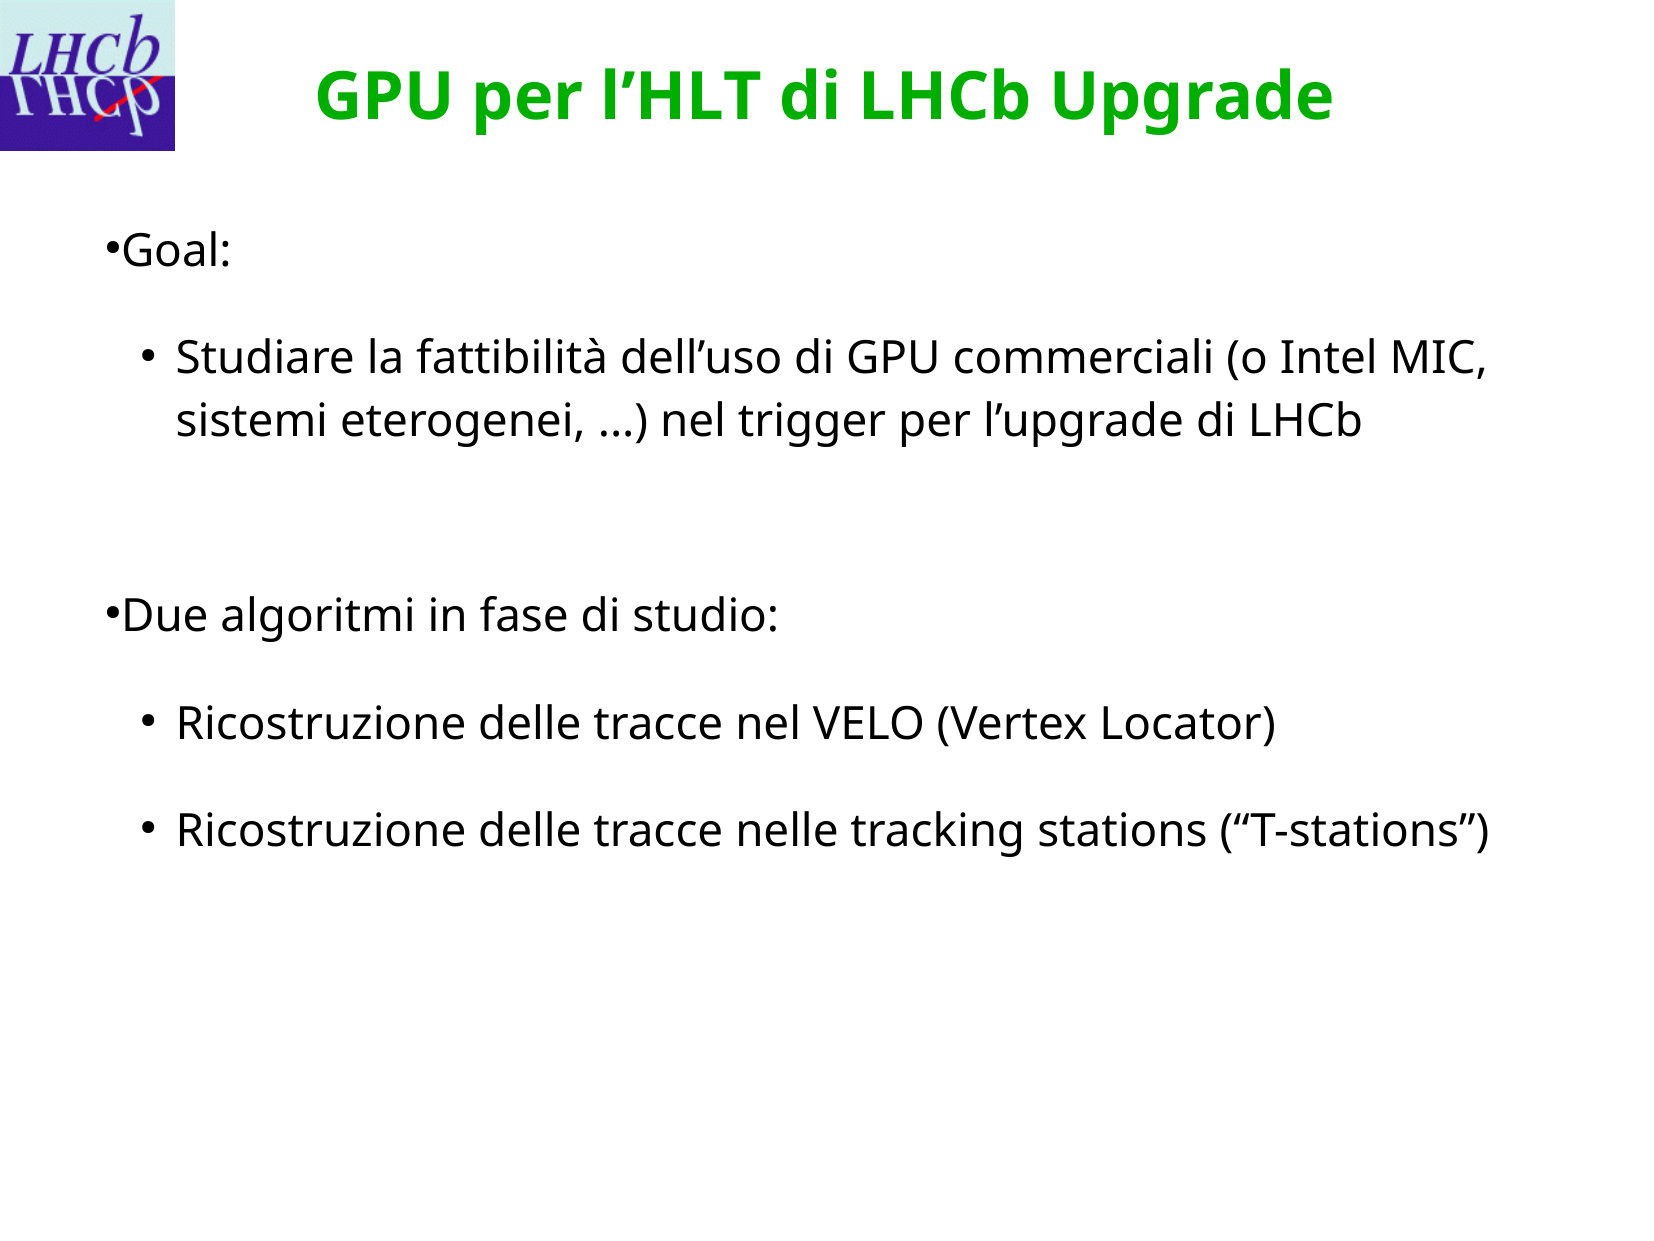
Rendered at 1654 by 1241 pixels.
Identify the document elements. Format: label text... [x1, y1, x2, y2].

text_box Goal: Studiare la fattibilità dell’uso di GPU commerciali (o Intel MIC, sistemi eterogenei, ...) nel trigger per l’upgrade di LHCb Due algoritmi in fase di studio: Ricostruzione delle tracce nel VELO (Vertex Locator) Ricostruzione delle tracce nelle tracking stations (“T-stations”) [90, 210, 1628, 1029]
picture [0, 0, 175, 151]
title GPU per l’HLT di LHCb Upgrade [62, 45, 1589, 142]
